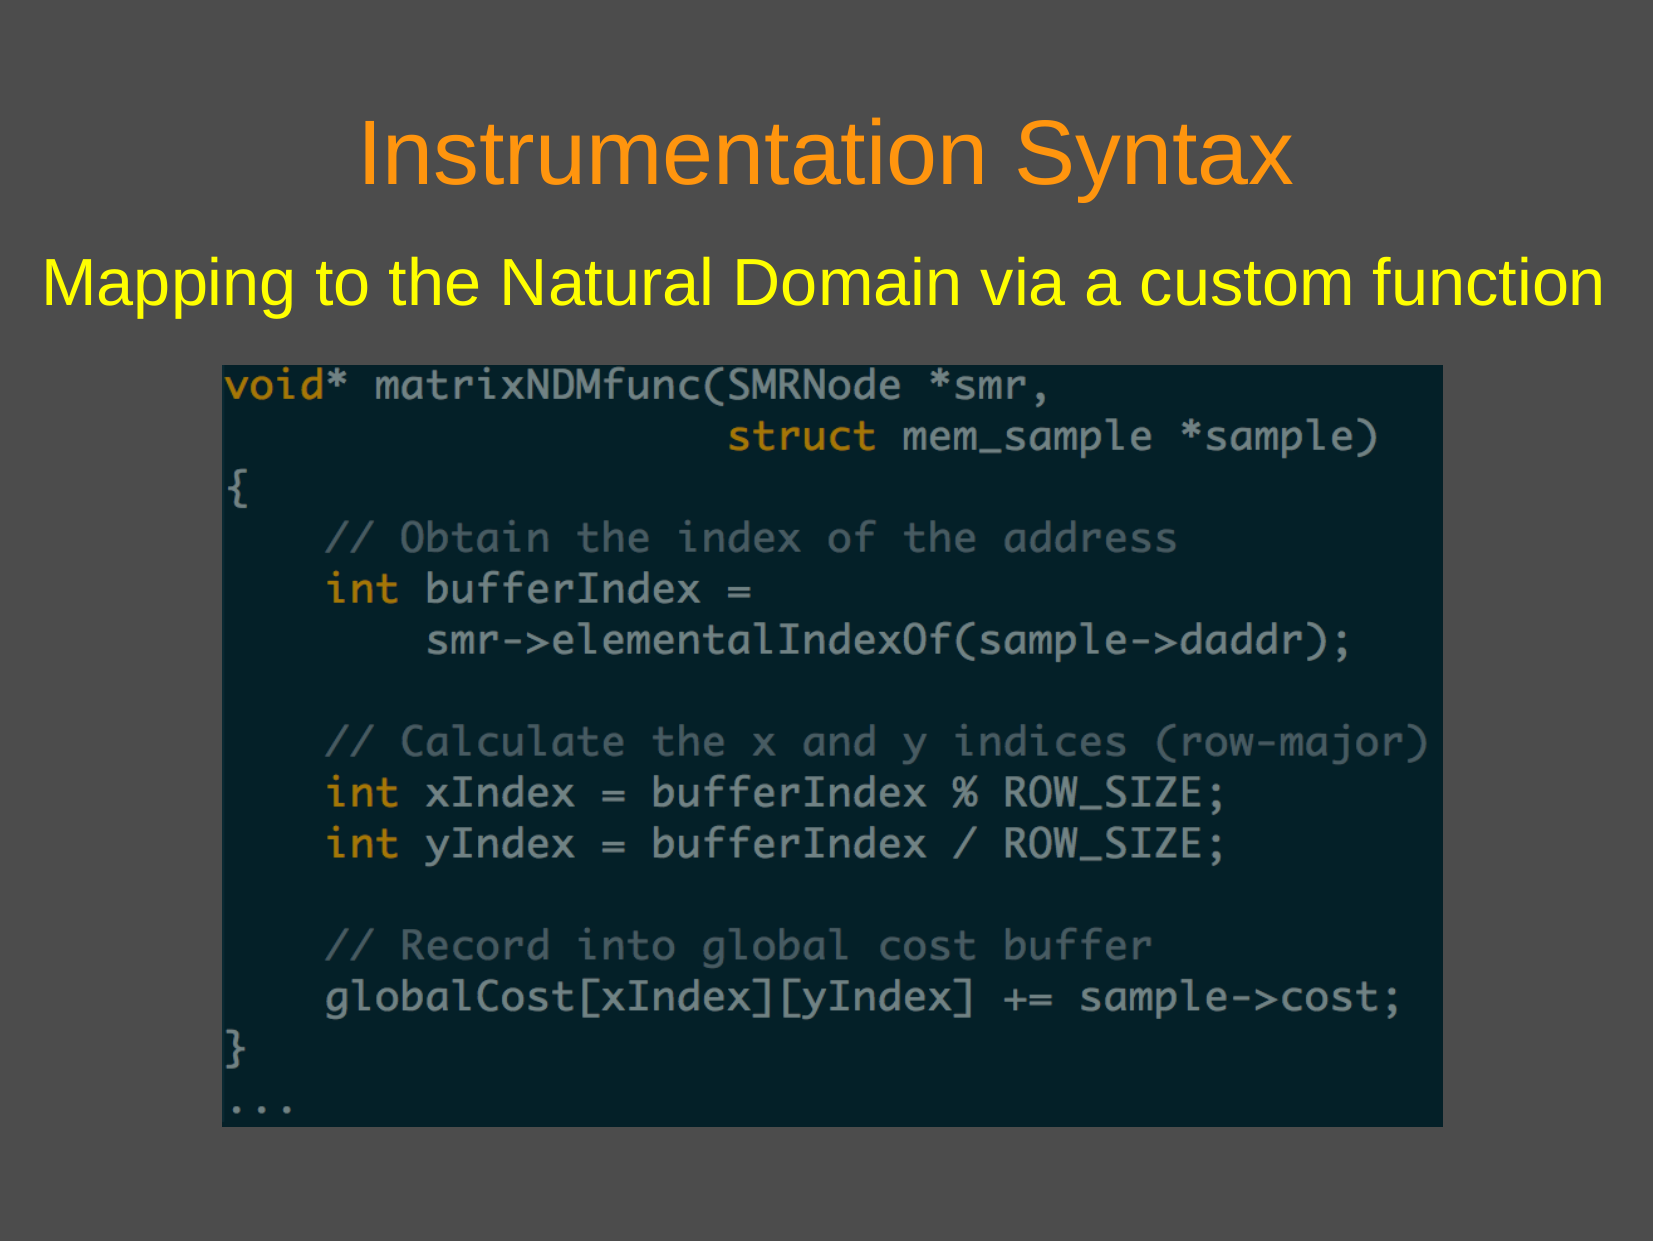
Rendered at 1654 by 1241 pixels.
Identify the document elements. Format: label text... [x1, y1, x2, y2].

title Instrumentation Syntax [82, 49, 1571, 140]
list Mapping to the Natural Domain via a custom function [0, 140, 1636, 656]
picture [222, 365, 1443, 1127]
